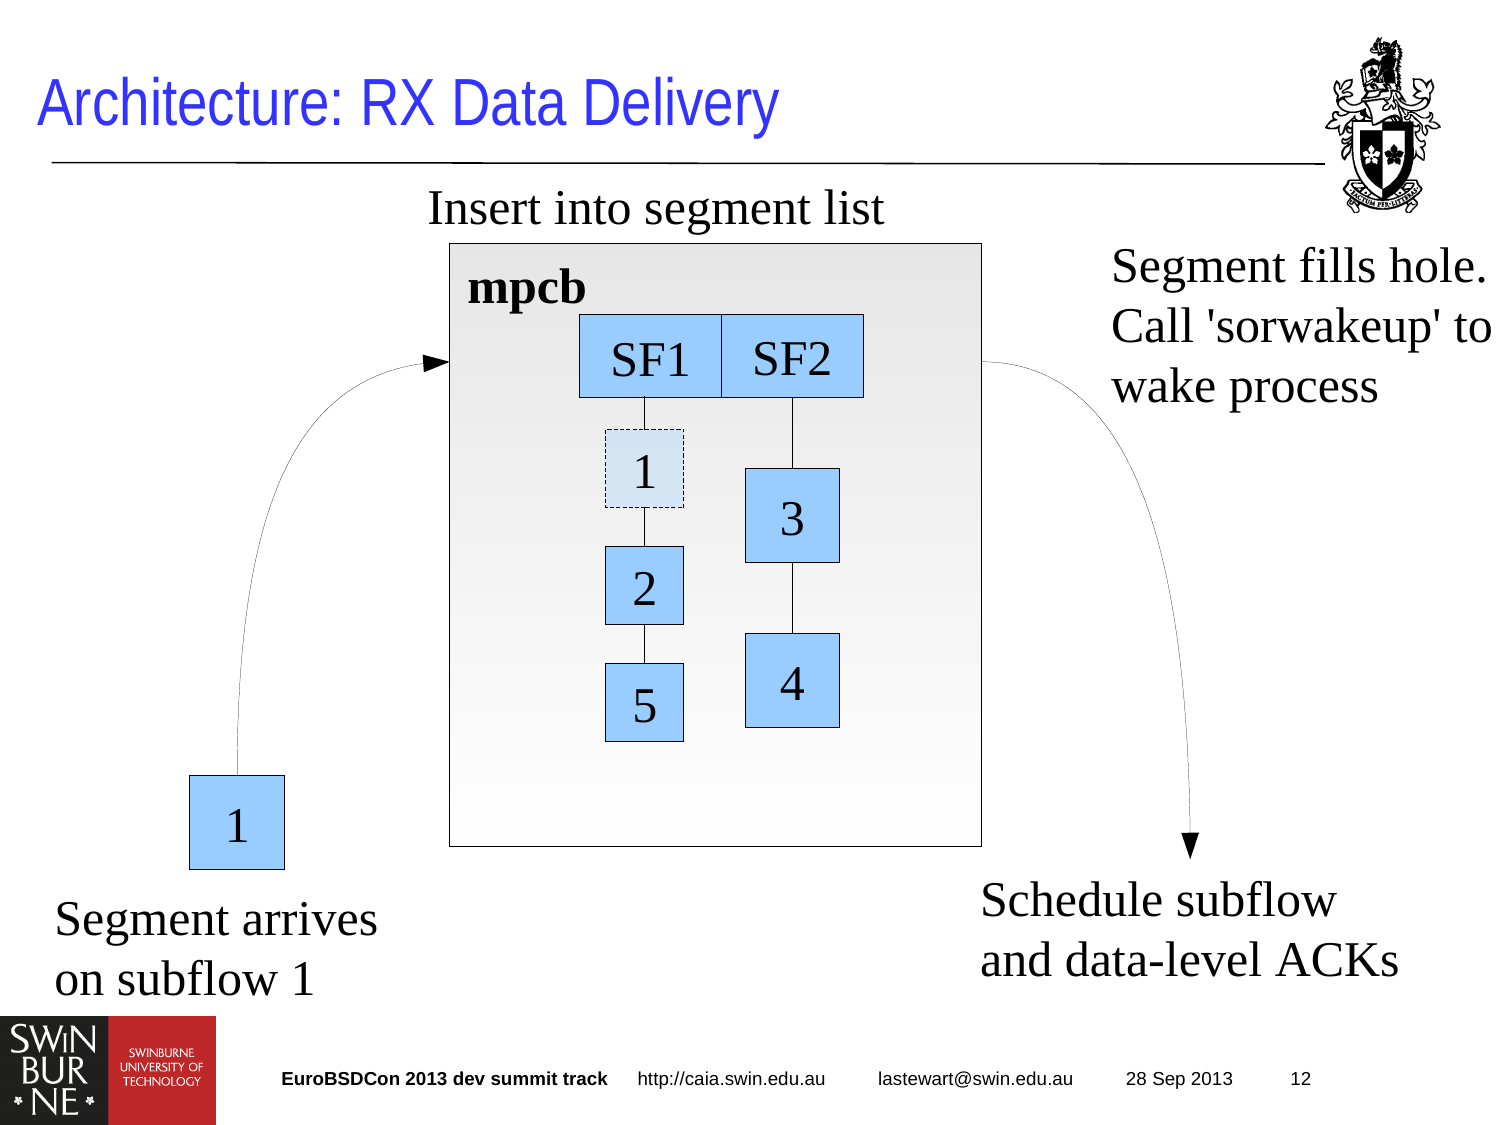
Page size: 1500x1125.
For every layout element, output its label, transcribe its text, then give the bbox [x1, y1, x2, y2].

text_box SF2 [721, 314, 864, 398]
text_box [449, 243, 982, 847]
text_box 1 [605, 429, 684, 508]
text_box Segment arrives on subflow 1 [39, 877, 439, 1013]
text_box Segment fills hole. Call 'sorwakeup' to wake process [1096, 224, 1500, 420]
text_box 1 [189, 775, 285, 870]
text_box SF1 [579, 314, 721, 398]
text_box Schedule subflow and data-level ACKs [965, 859, 1416, 995]
text_box mpcb [452, 245, 602, 321]
text_box 5 [605, 663, 684, 742]
text_box Insert into segment list [412, 166, 1051, 242]
title Architecture: RX Data Delivery [37, 58, 1325, 239]
text_box 4 [745, 633, 840, 728]
picture [0, 1016, 216, 1125]
text_box 3 [745, 468, 840, 563]
text_box 2 [605, 546, 684, 625]
picture [1325, 37, 1441, 213]
